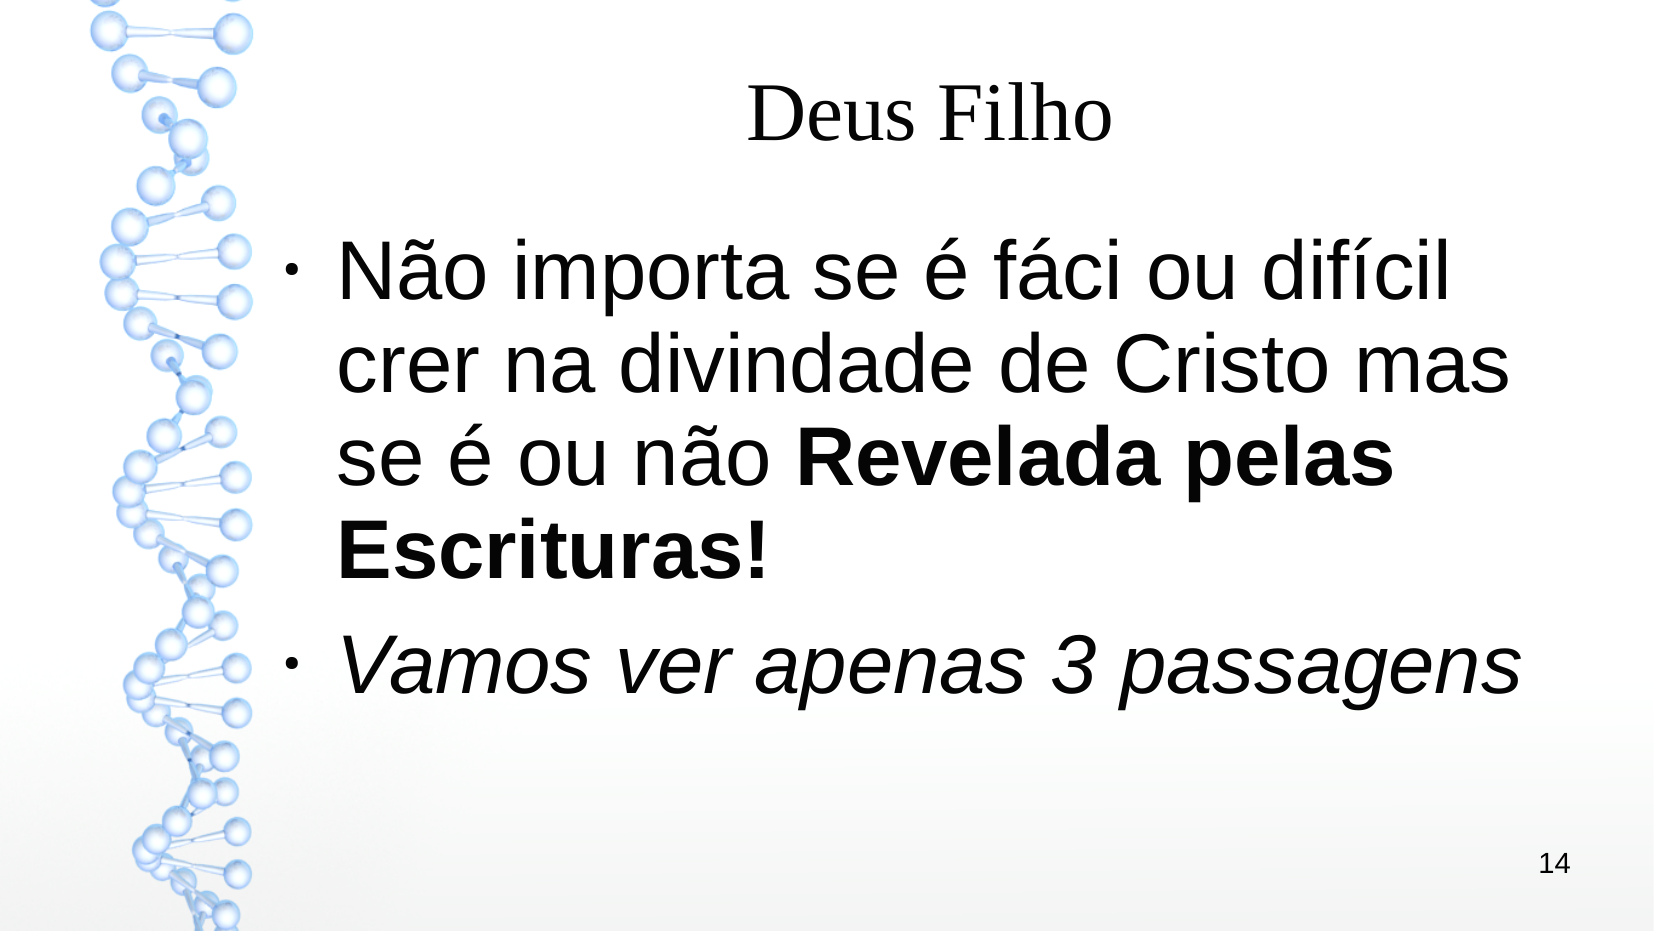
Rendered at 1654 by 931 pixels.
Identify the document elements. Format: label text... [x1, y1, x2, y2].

title Deus Filho [265, 35, 1595, 189]
list Não importa se é fáci ou difícil crer na divindade de Cristo mas se é ou não Revelada pelas Escrituras! Vamos ver apenas 3 passagens [265, 224, 1595, 764]
picture [0, 0, 1654, 931]
